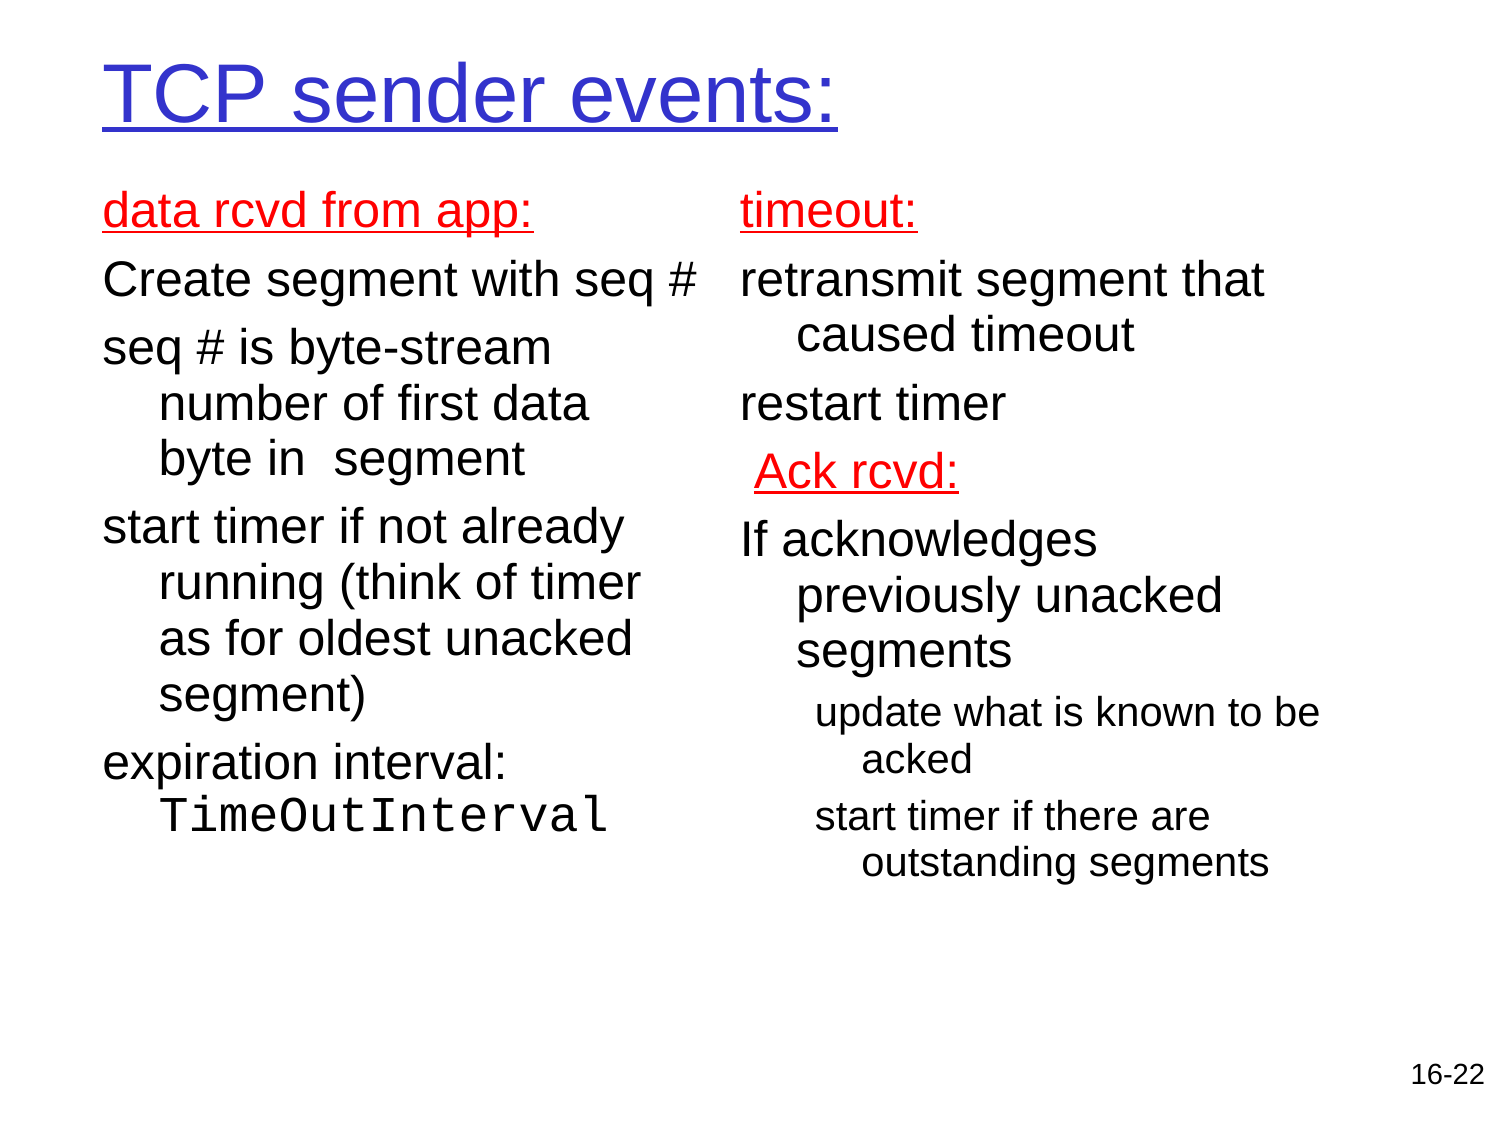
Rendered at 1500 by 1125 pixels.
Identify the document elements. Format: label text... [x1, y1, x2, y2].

list timeout: retransmit segment that caused timeout restart timer Ack rcvd: If acknowledges previously unacked segments update what is known to be acked start timer if there are outstanding segments [724, 174, 1350, 950]
list data rcvd from app: Create segment with seq # seq # is byte-stream number of first data byte in segment start timer if not already running (think of timer as for oldest unacked segment) expiration interval: TimeOutInterval [87, 174, 713, 938]
title TCP sender events: [87, 0, 1426, 188]
